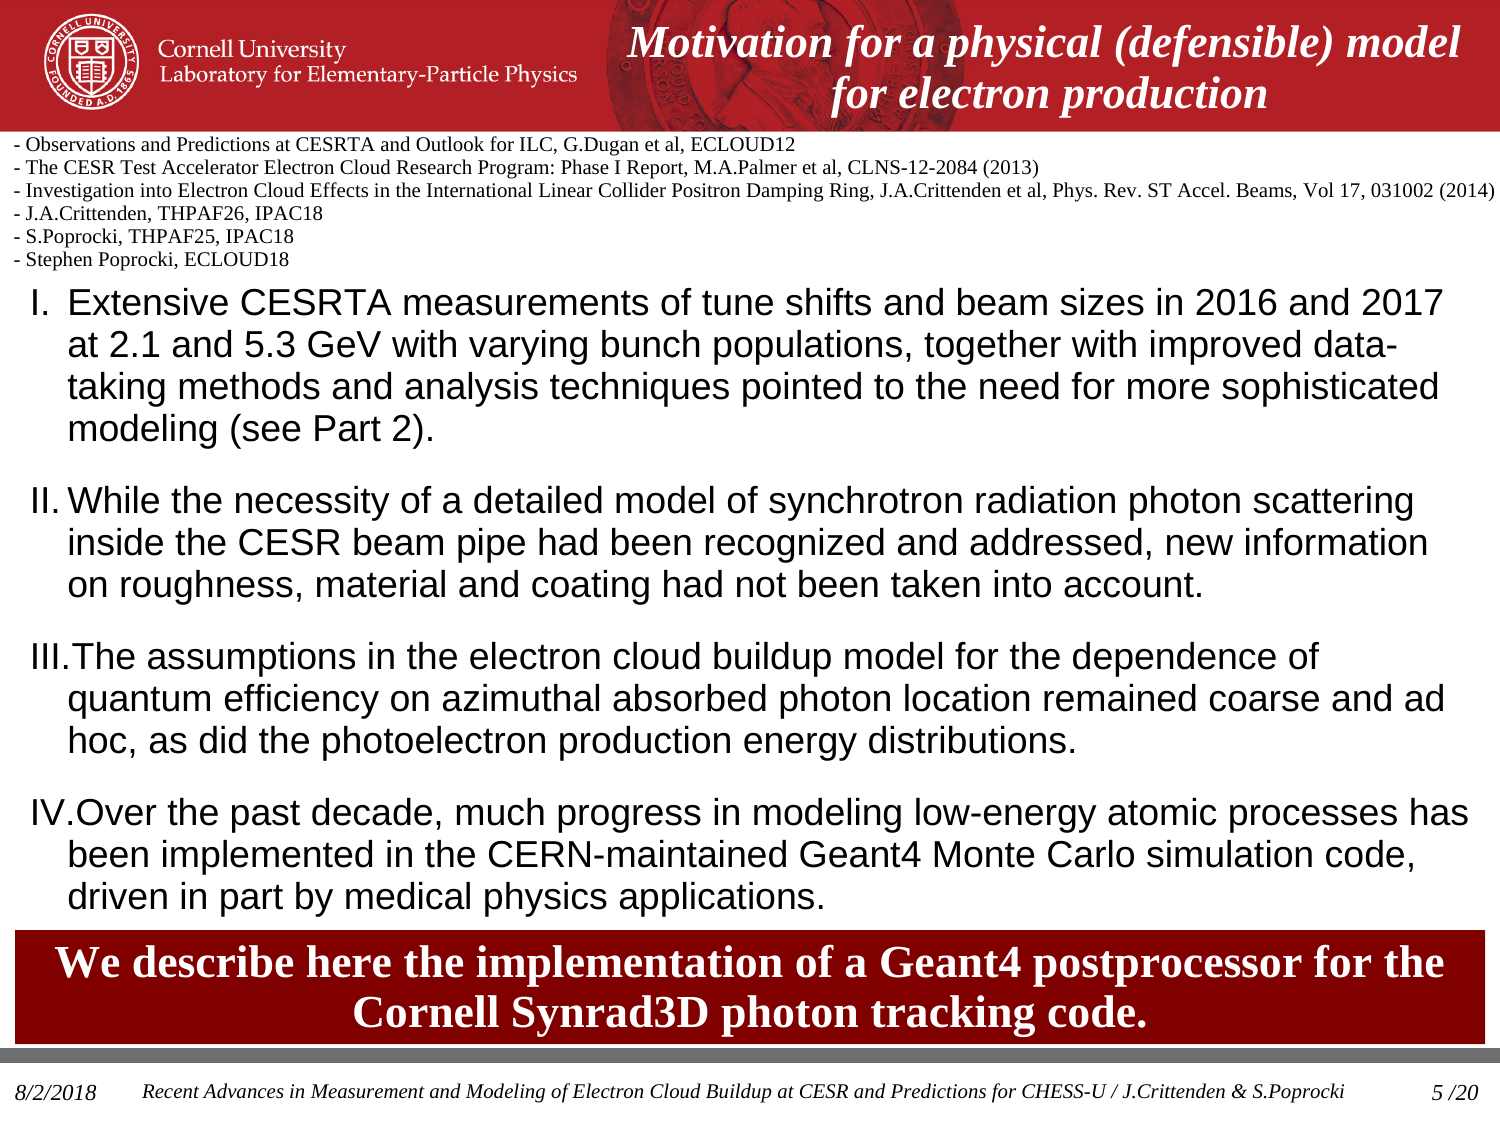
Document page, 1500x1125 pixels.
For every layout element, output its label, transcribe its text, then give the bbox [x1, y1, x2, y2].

text_box We describe here the implementation of a Geant4 postprocessor for the Cornell Synrad3D photon tracking code. [15, 930, 1486, 1045]
title Motivation for a physical (defensible) model for electron production [600, 0, 1500, 125]
text_box Extensive CESRTA measurements of tune shifts and beam sizes in 2016 and 2017 at 2.1 and 5.3 GeV with varying bunch populations, together with improved data-taking methods and analysis techniques pointed to the need for more sophisticated modeling (see Part 2). While the necessity of a detailed model of synchrotron radiation photon scattering inside the CESR beam pipe had been recognized and addressed, new information on roughness, material and coating had not been taken into account. The assumptions in the electron cloud buildup model for the dependence of quantum efficiency on azimuthal absorbed photon location remained coarse and ad hoc, as did the photoelectron production energy distributions. Over the past decade, much progress in modeling low-energy atomic processes has been implemented in the CERN-maintained Geant4 Monte Carlo simulation code, driven in part by medical physics applications. [15, 282, 1486, 926]
text_box - Observations and Predictions at CESRTA and Outlook for ILC, G.Dugan et al, ECLOUD12 - The CESR Test Accelerator Electron Cloud Research Program: Phase I Report, M.A.Palmer et al, CLNS-12-2084 (2013) - Investigation into Electron Cloud Effects in the International Linear Collider Positron Damping Ring, J.A.Crittenden et al, Phys. Rev. ST Accel. Beams, Vol 17, 031002 (2014) - J.A.Crittenden, THPAF26, IPAC18 - S.Poprocki, THPAF25, IPAC18 - Stephen Poprocki, ECLOUD18 [0, 125, 1500, 282]
picture [0, 0, 600, 125]
